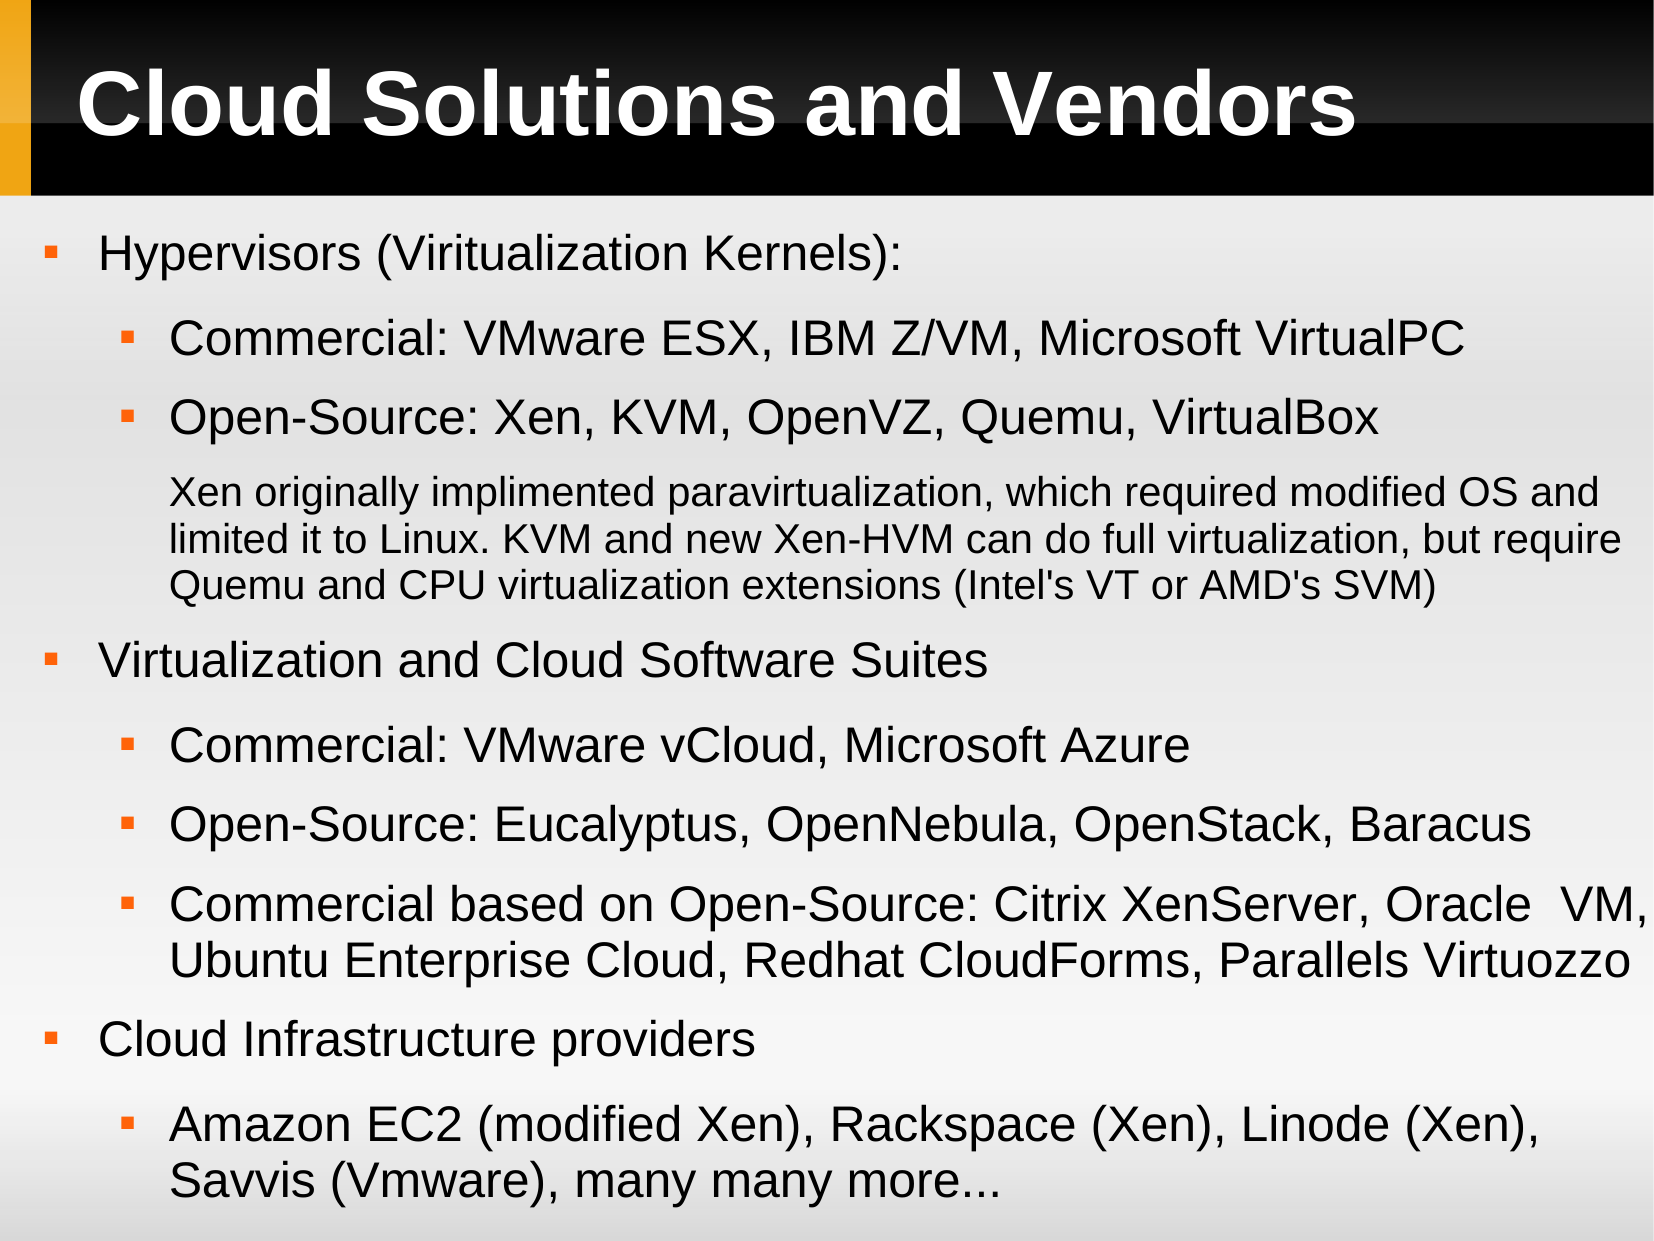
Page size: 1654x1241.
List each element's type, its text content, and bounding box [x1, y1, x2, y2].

list Hypervisors (Viritualization Kernels): Commercial: VMware ESX, IBM Z/VM, Microsoft VirtualPC Open-Source: Xen, KVM, OpenVZ, Quemu, VirtualBox Xen originally implimented paravirtualization, which required modified OS and limited it to Linux. KVM and new Xen-HVM can do full virtualization, but require Quemu and CPU virtualization extensions (Intel's VT or AMD's SVM) Virtualization and Cloud Software Suites Commercial: VMware vCloud, Microsoft Azure Open-Source: Eucalyptus, OpenNebula, OpenStack, Baracus Commercial based on Open-Source: Citrix XenServer, Oracle VM, Ubuntu Enterprise Cloud, Redhat CloudForms, Parallels Virtuozzo Cloud Infrastructure providers Amazon EC2 (modified Xen), Rackspace (Xen), Linode (Xen), Savvis (Vmware), many many more... [27, 225, 1654, 1241]
title Cloud Solutions and Vendors [76, 0, 1565, 208]
picture [0, 0, 1654, 1241]
